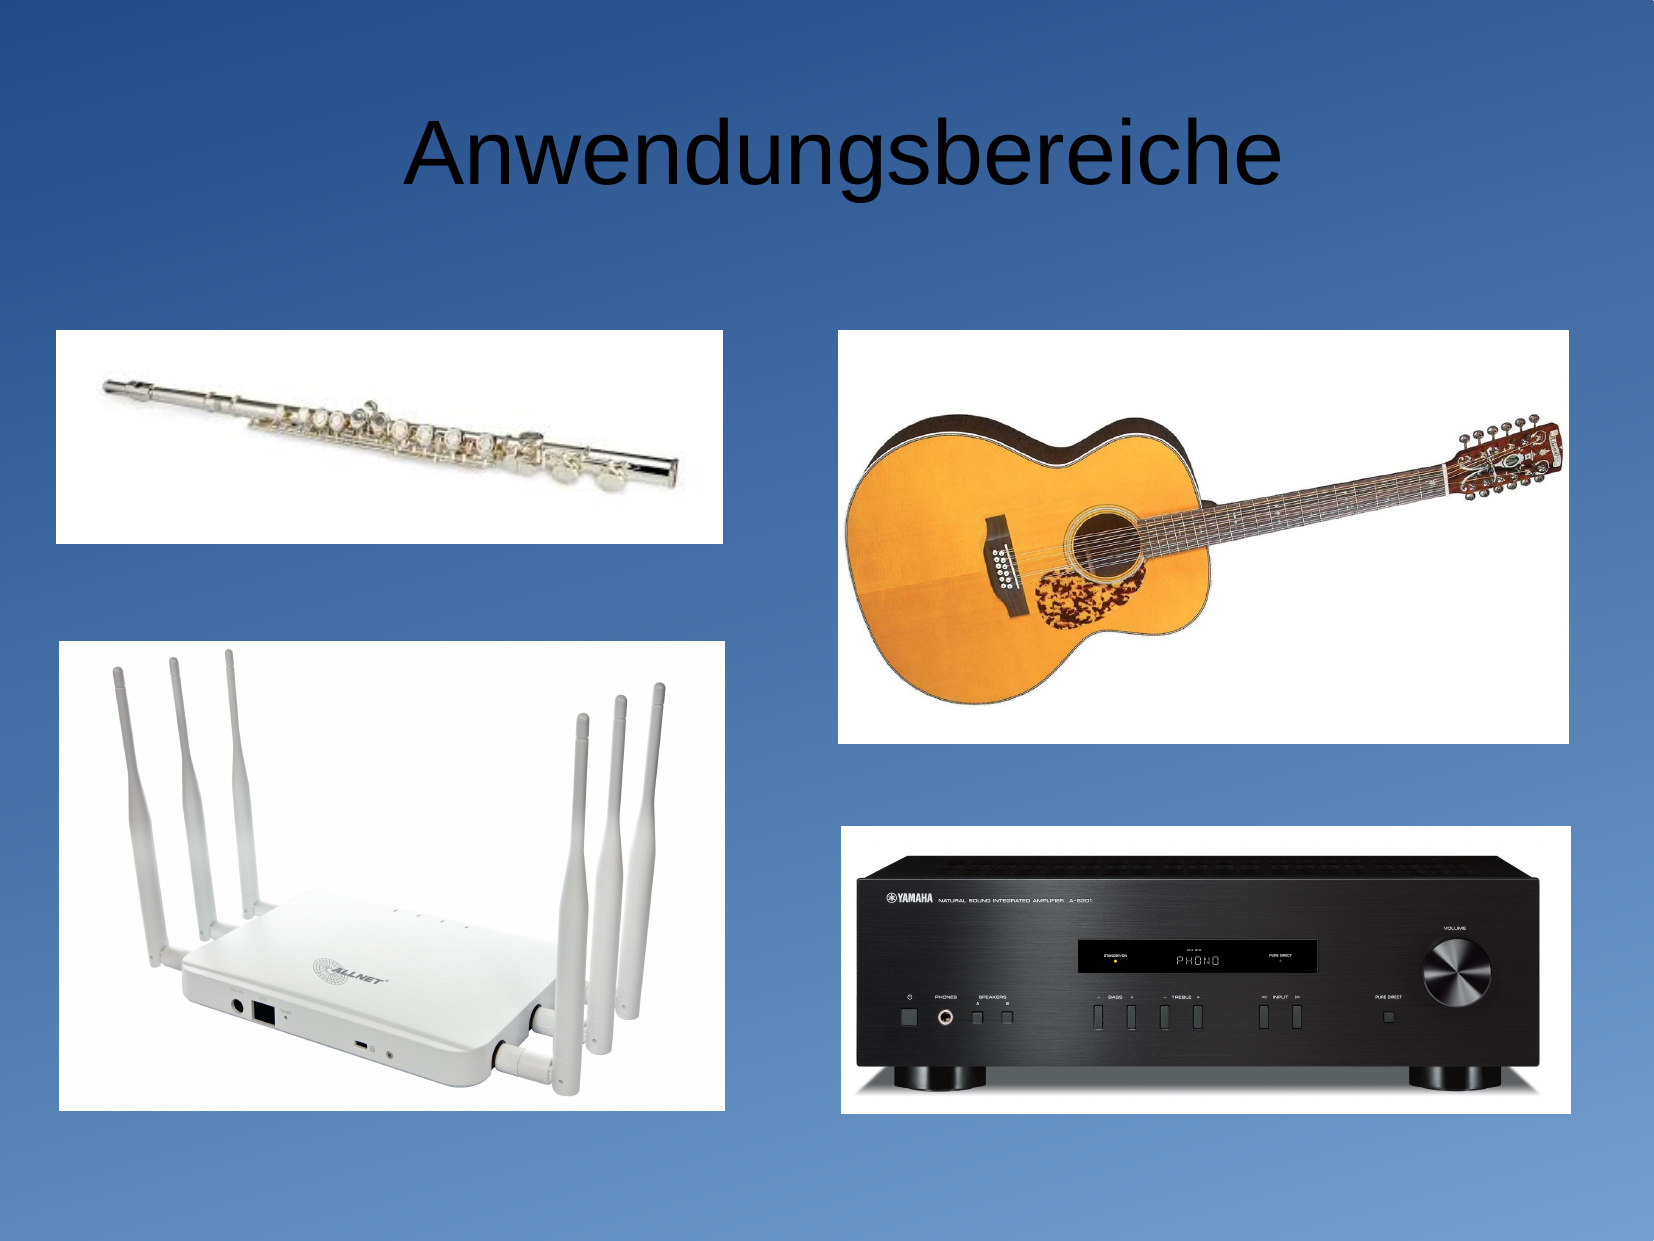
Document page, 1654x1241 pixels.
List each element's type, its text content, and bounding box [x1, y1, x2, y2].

picture [59, 641, 725, 1111]
title Anwendungsbereiche [82, 49, 1571, 257]
picture [838, 330, 1569, 744]
picture [56, 330, 723, 544]
picture [841, 826, 1571, 1114]
